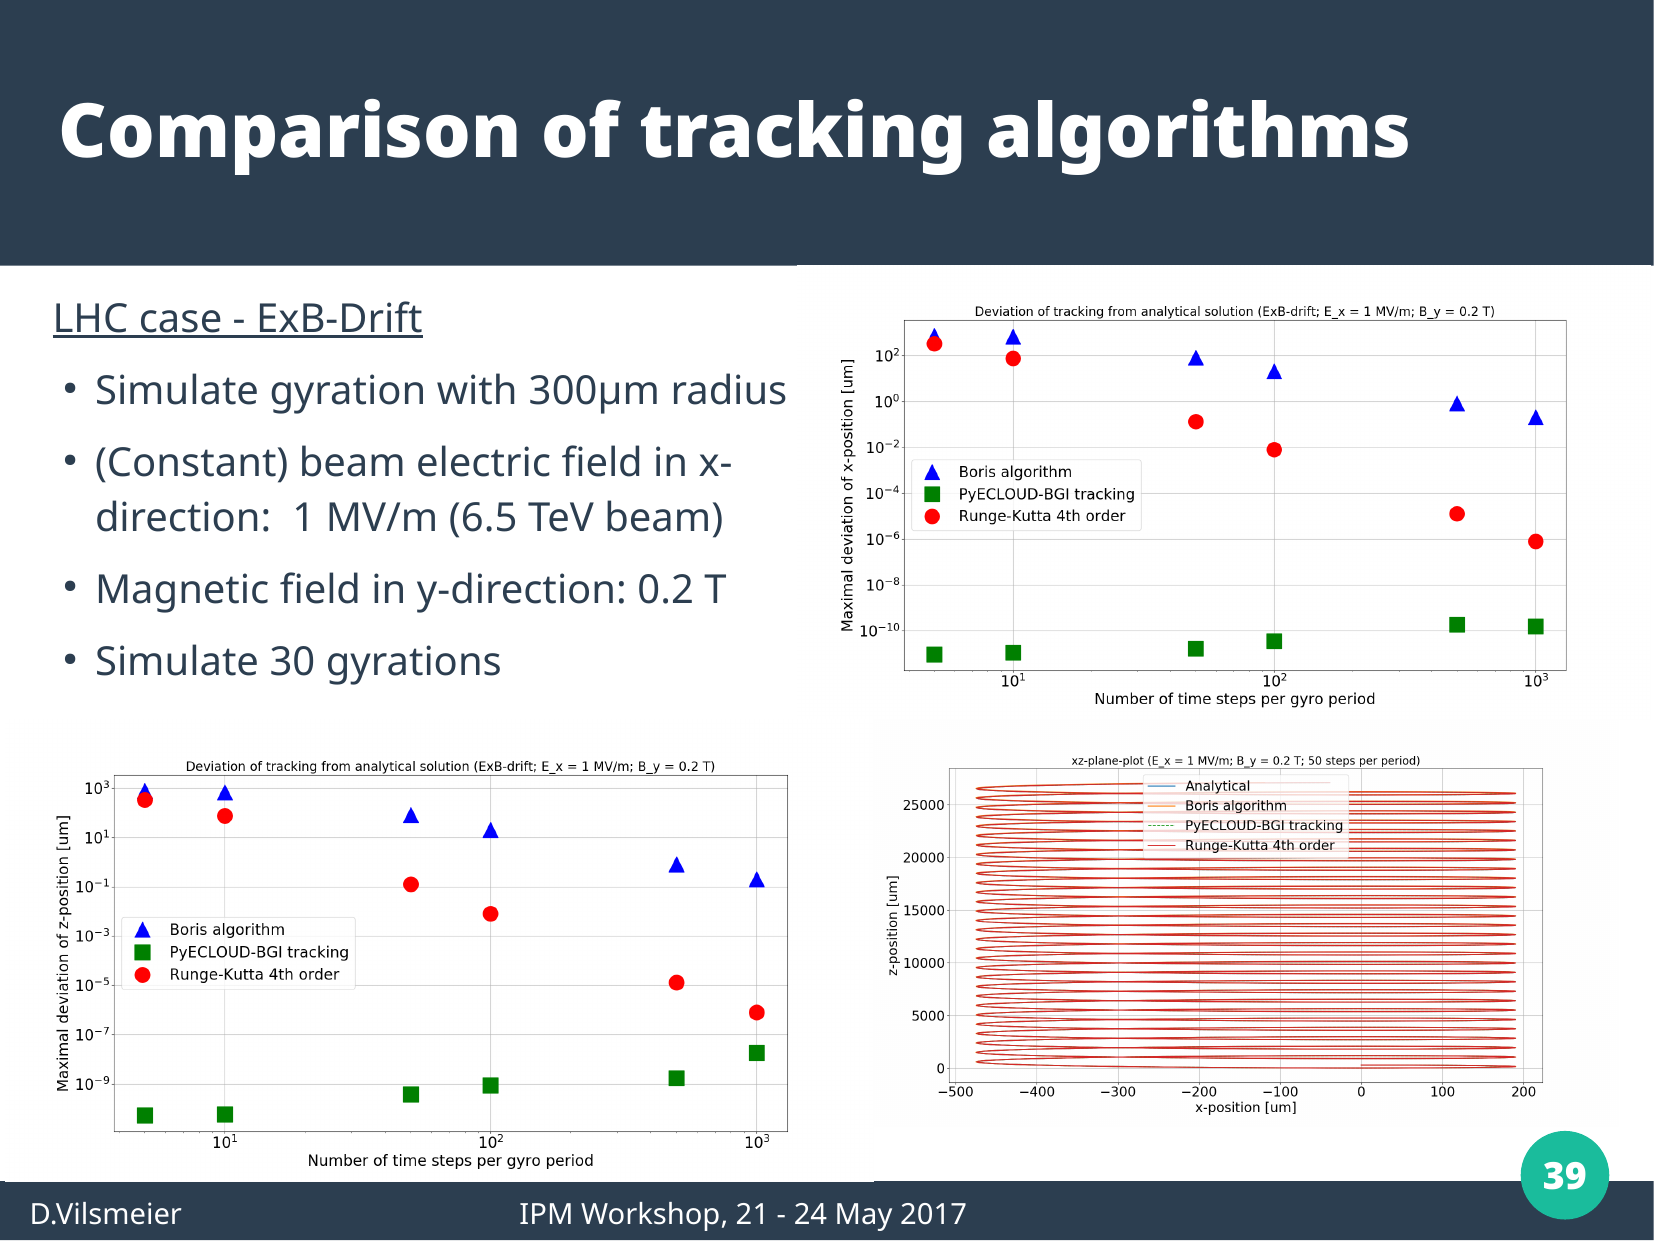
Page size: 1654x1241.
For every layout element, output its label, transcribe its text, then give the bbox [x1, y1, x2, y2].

title Comparison of tracking algorithms [59, 49, 1595, 207]
picture [5, 265, 1651, 1182]
list LHC case - ExB-Drift Simulate gyration with 300μm radius (Constant) beam electric field in x-direction: 1 MV/m (6.5 TeV beam) Magnetic field in y-direction: 0.2 T Simulate 30 gyrations [52, 289, 791, 709]
